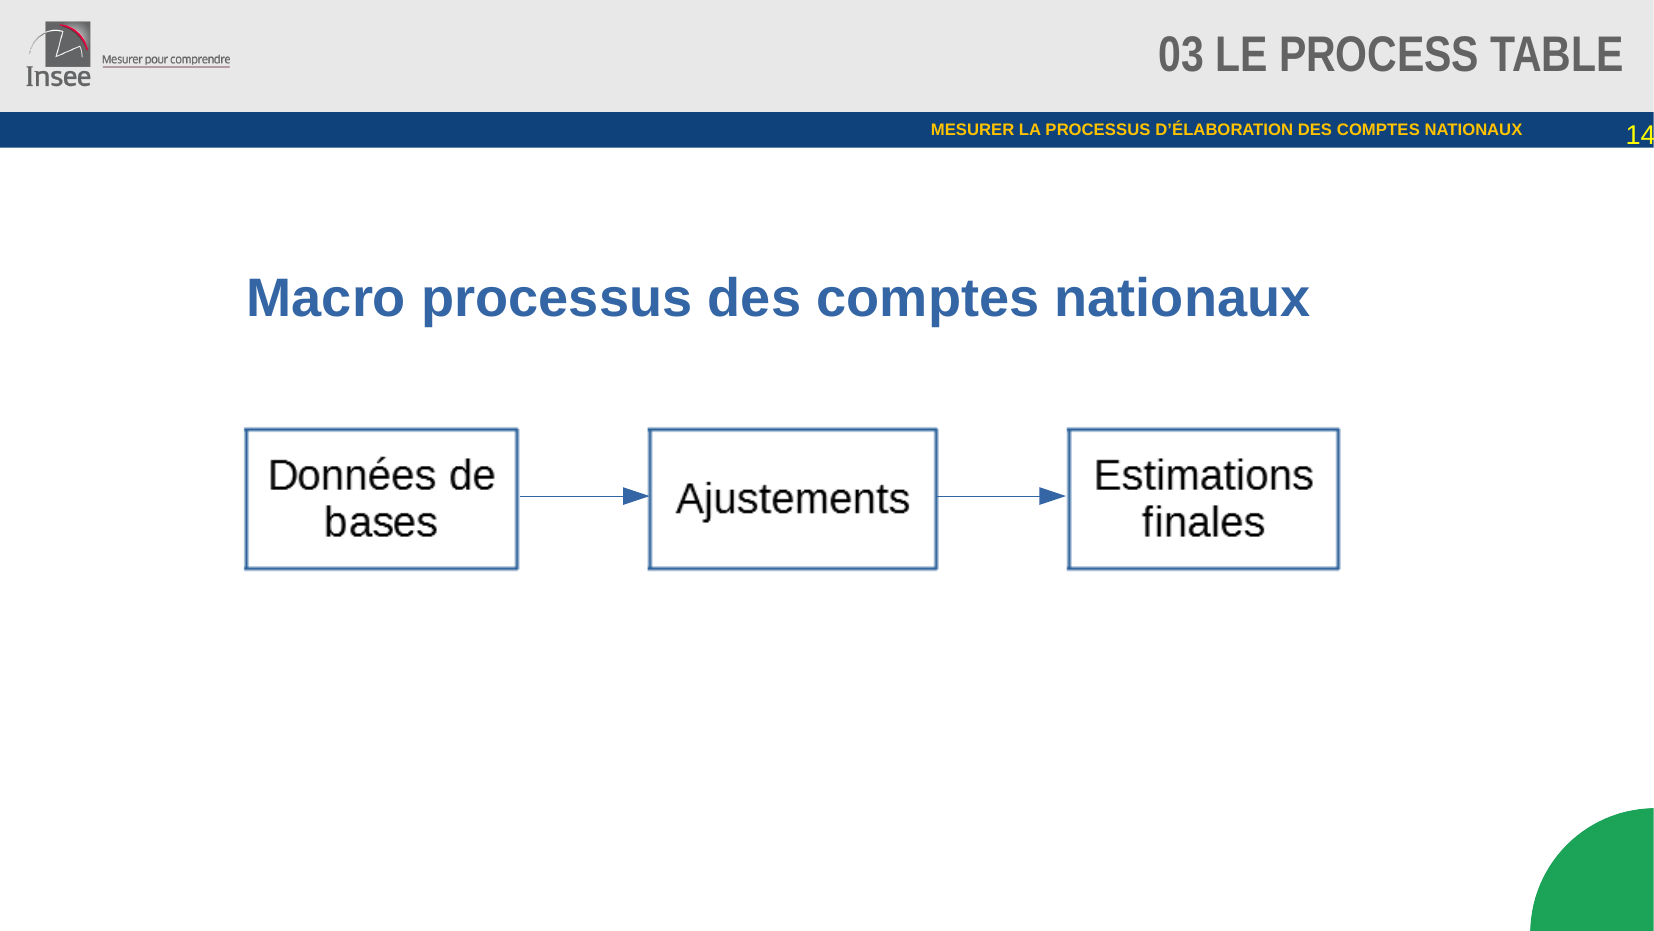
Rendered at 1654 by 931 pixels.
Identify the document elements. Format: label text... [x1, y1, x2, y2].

picture [113, 379, 1477, 626]
title 03 le process table [265, 0, 1625, 107]
picture [23, 0, 230, 89]
text_box Macro processus des comptes nationaux [141, 259, 1328, 336]
picture [1530, 808, 1654, 931]
